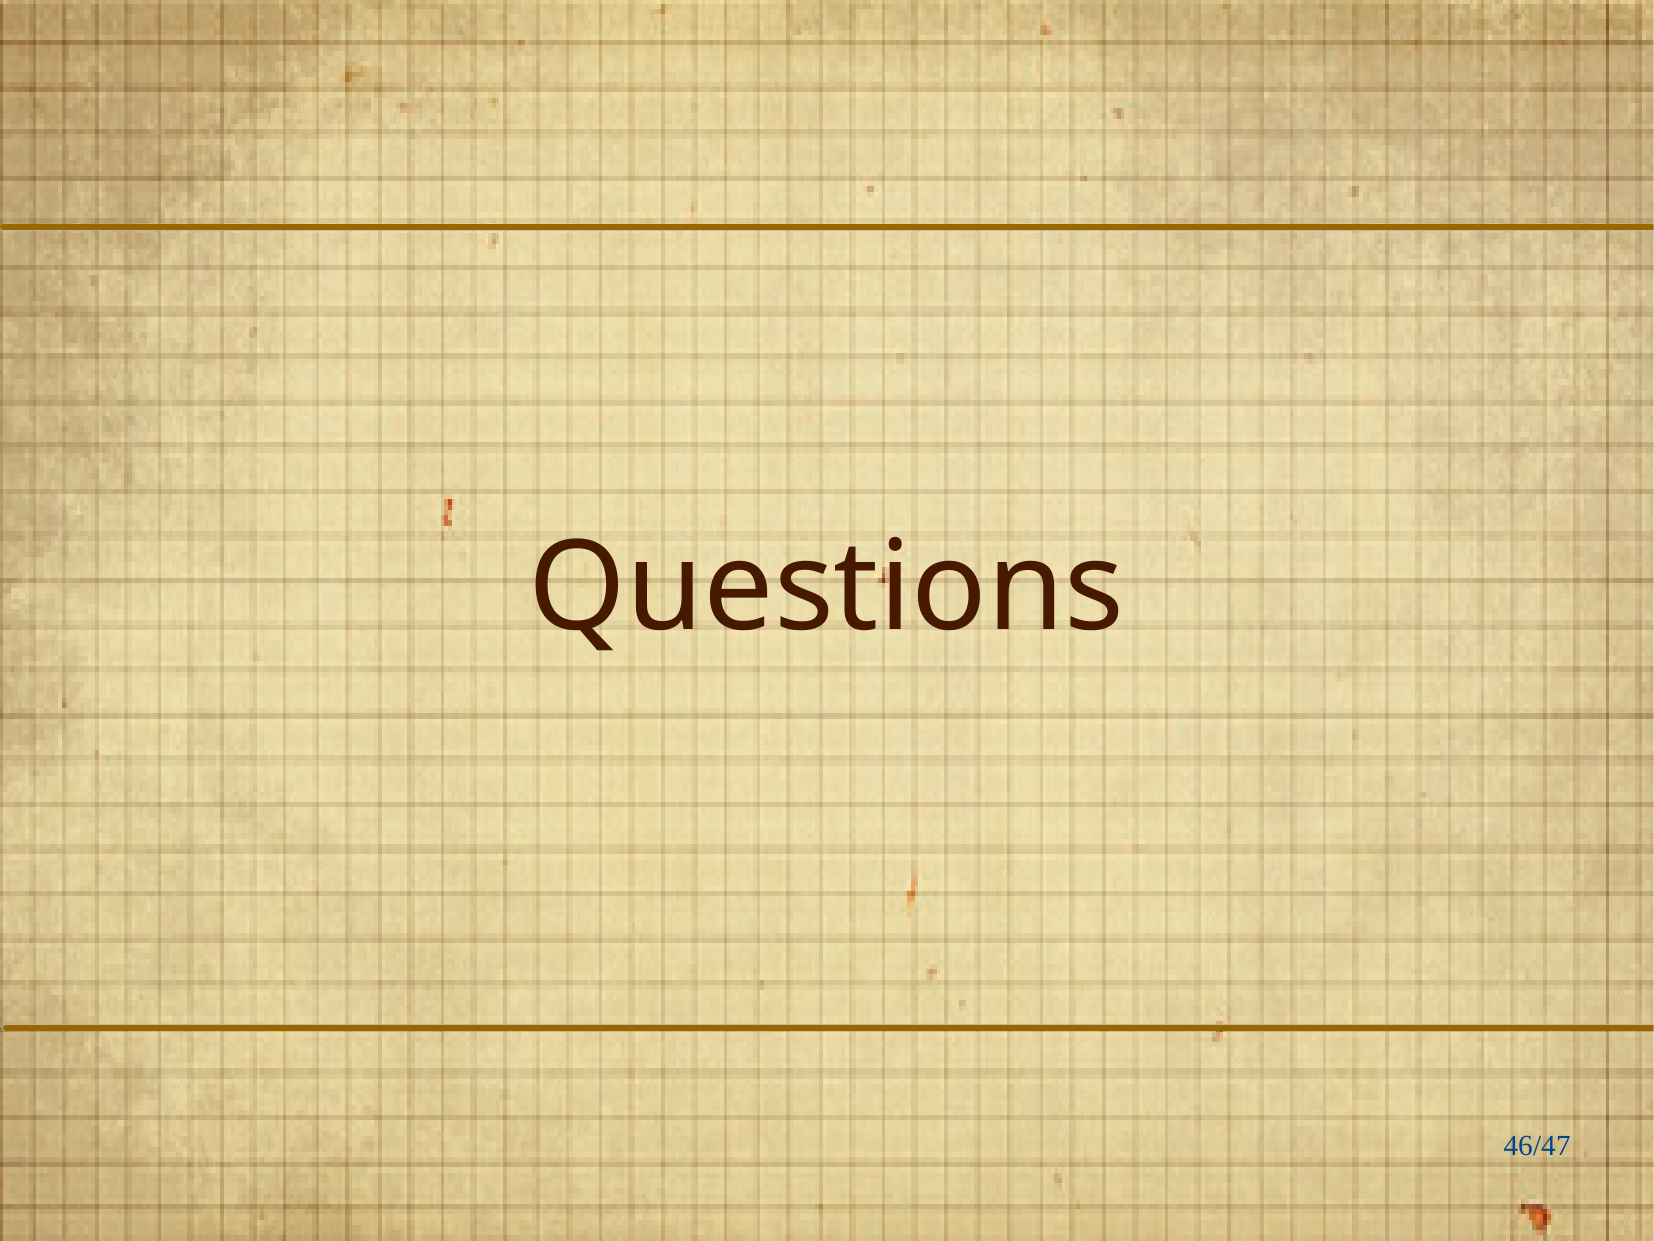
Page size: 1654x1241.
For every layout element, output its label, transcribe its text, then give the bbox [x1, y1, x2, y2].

list Questions [82, 290, 1571, 1010]
picture [0, 0, 1654, 1241]
